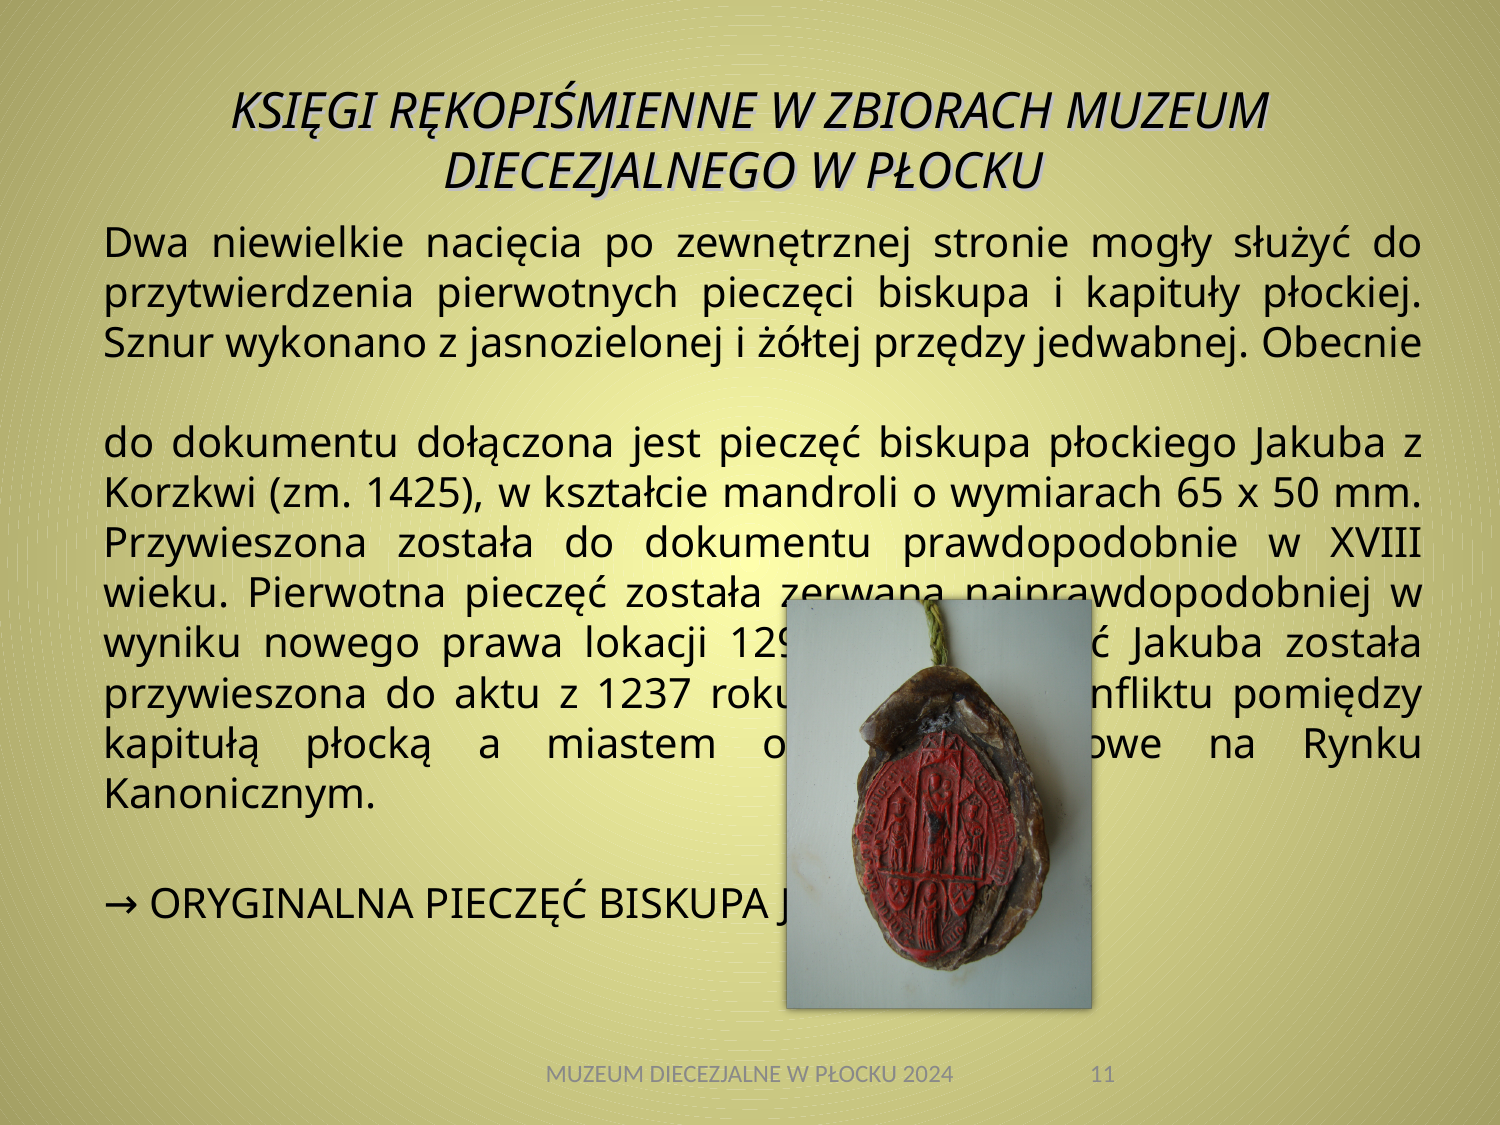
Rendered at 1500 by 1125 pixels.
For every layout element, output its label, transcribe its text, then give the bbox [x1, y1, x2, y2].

picture [773, 586, 1105, 1022]
list Dwa niewielkie nacięcia po zewnętrznej stronie mogły służyć do przytwierdzenia pierwotnych pieczęci biskupa i kapituły płockiej. Sznur wykonano z jasnozielonej i żółtej przędzy jedwabnej. Obecnie do dokumentu dołączona jest pieczęć biskupa płockiego Jakuba z Korzkwi (zm. 1425), w kształcie mandroli o wymiarach 65 x 50 mm. Przywieszona została do dokumentu prawdopodobnie w XVIII wieku. Pierwotna pieczęć została zerwana najprawdopodobniej w wyniku nowego prawa lokacji 1299 roku. Pieczęć Jakuba została przywieszona do aktu z 1237 roku w wyniku konfliktu pomiędzy kapitułą płocką a miastem o prawo targowe na Rynku Kanonicznym. → ORYGINALNA PIECZĘĆ BISKUPA JAKUBA [88, 208, 1439, 1017]
text_box MUZEUM DIECEZJALNE W PŁOCKU 2024 [512, 1042, 988, 1103]
text_box [1074, 1042, 1426, 1103]
title KSIĘGI RĘKOPIŚMIENNE W ZBIORACH MUZEUM DIECEZJALNEGO W PŁOCKU [75, 45, 1426, 233]
